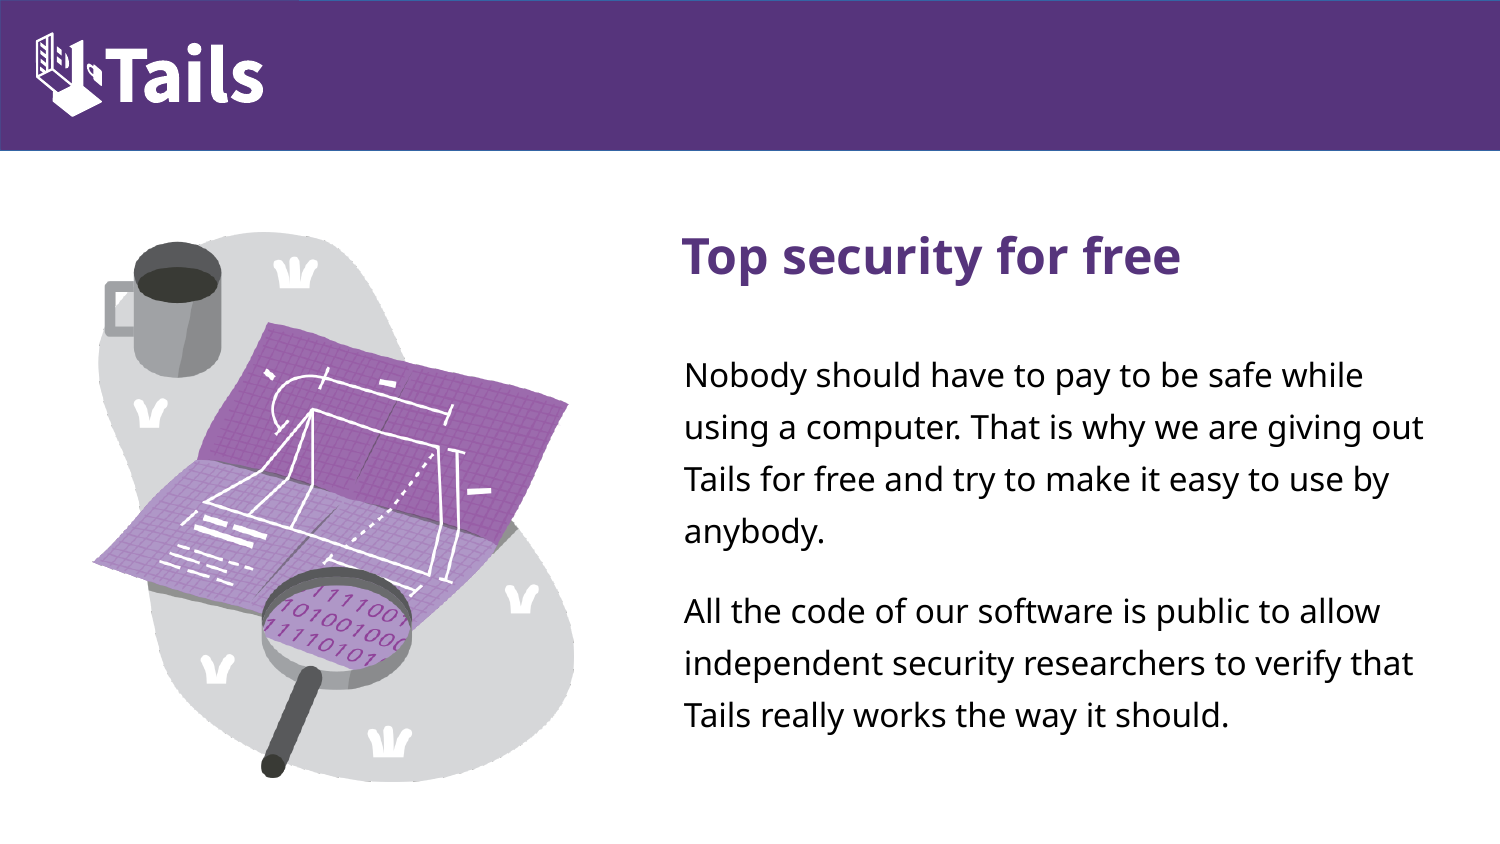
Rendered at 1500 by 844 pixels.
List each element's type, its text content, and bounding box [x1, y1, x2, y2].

text_box Nobody should have to pay to be safe while using a computer. That is why we are giving out Tails for free and try to make it easy to use by anybody. [669, 337, 1457, 545]
picture [92, 232, 574, 782]
title Top security for free [680, 197, 1426, 314]
text_box All the code of our software is public to allow independent security researchers to verify that Tails really works the way it should. [669, 574, 1457, 782]
